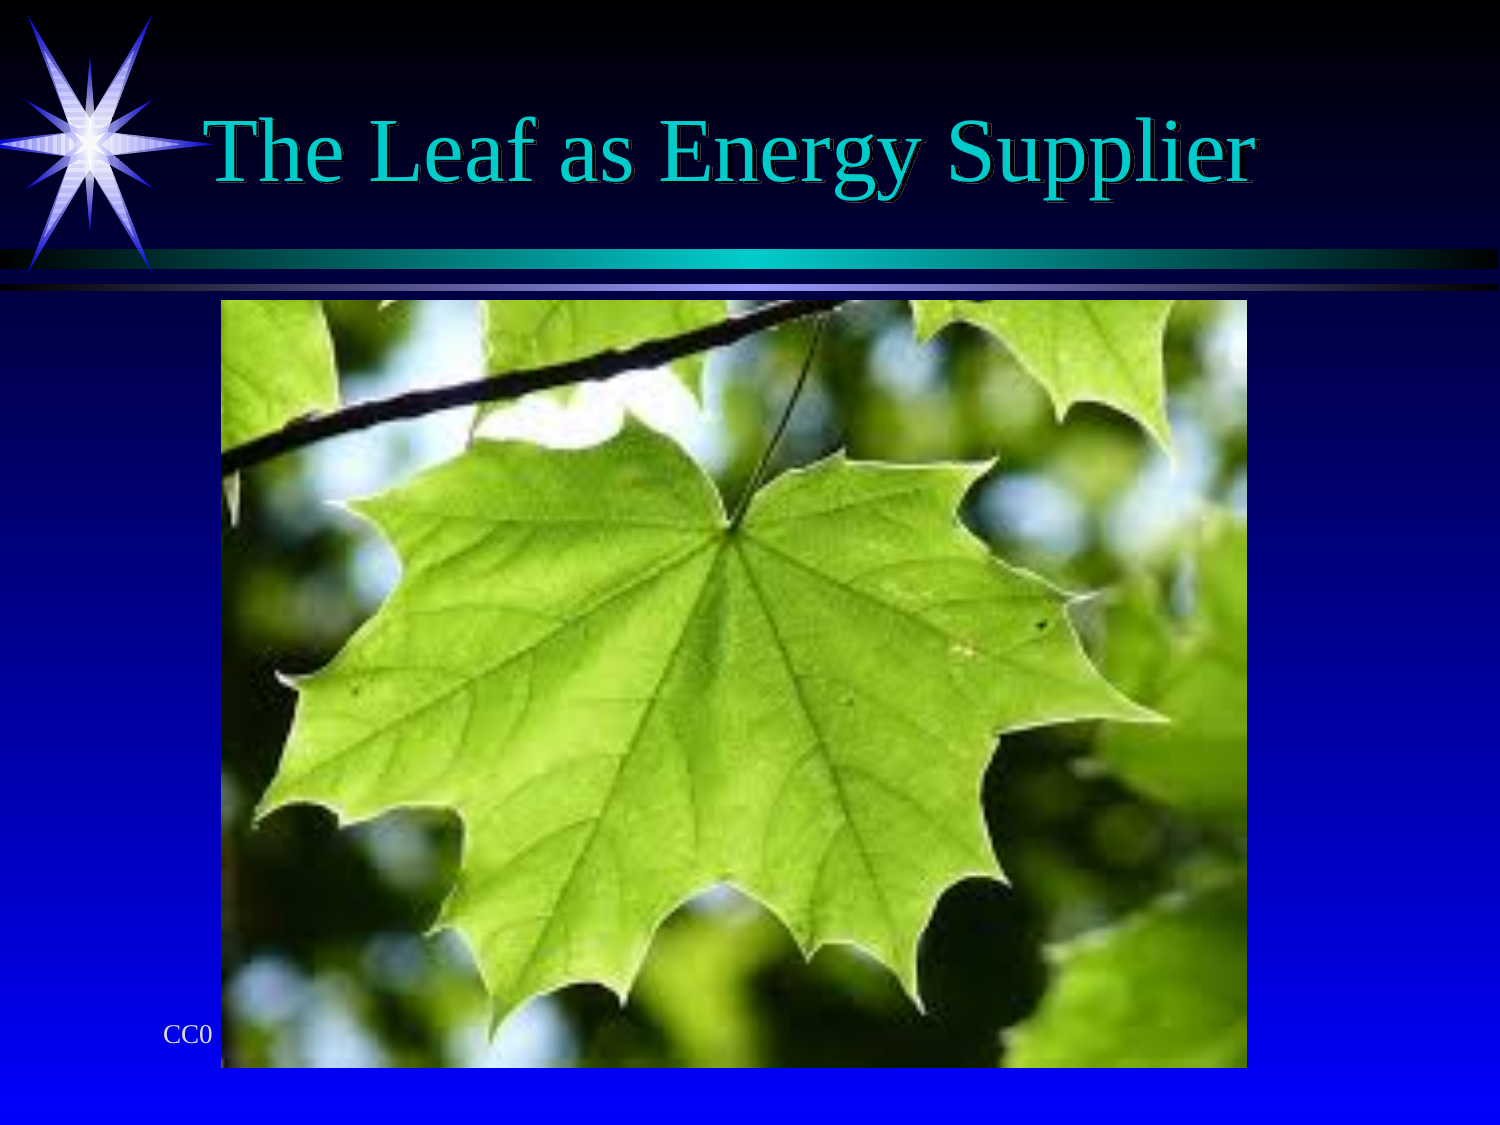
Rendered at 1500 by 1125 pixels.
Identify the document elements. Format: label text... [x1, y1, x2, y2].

picture [221, 300, 1247, 1068]
title The Leaf as Energy Supplier [187, 56, 1463, 244]
text_box CC0 [148, 1012, 261, 1058]
